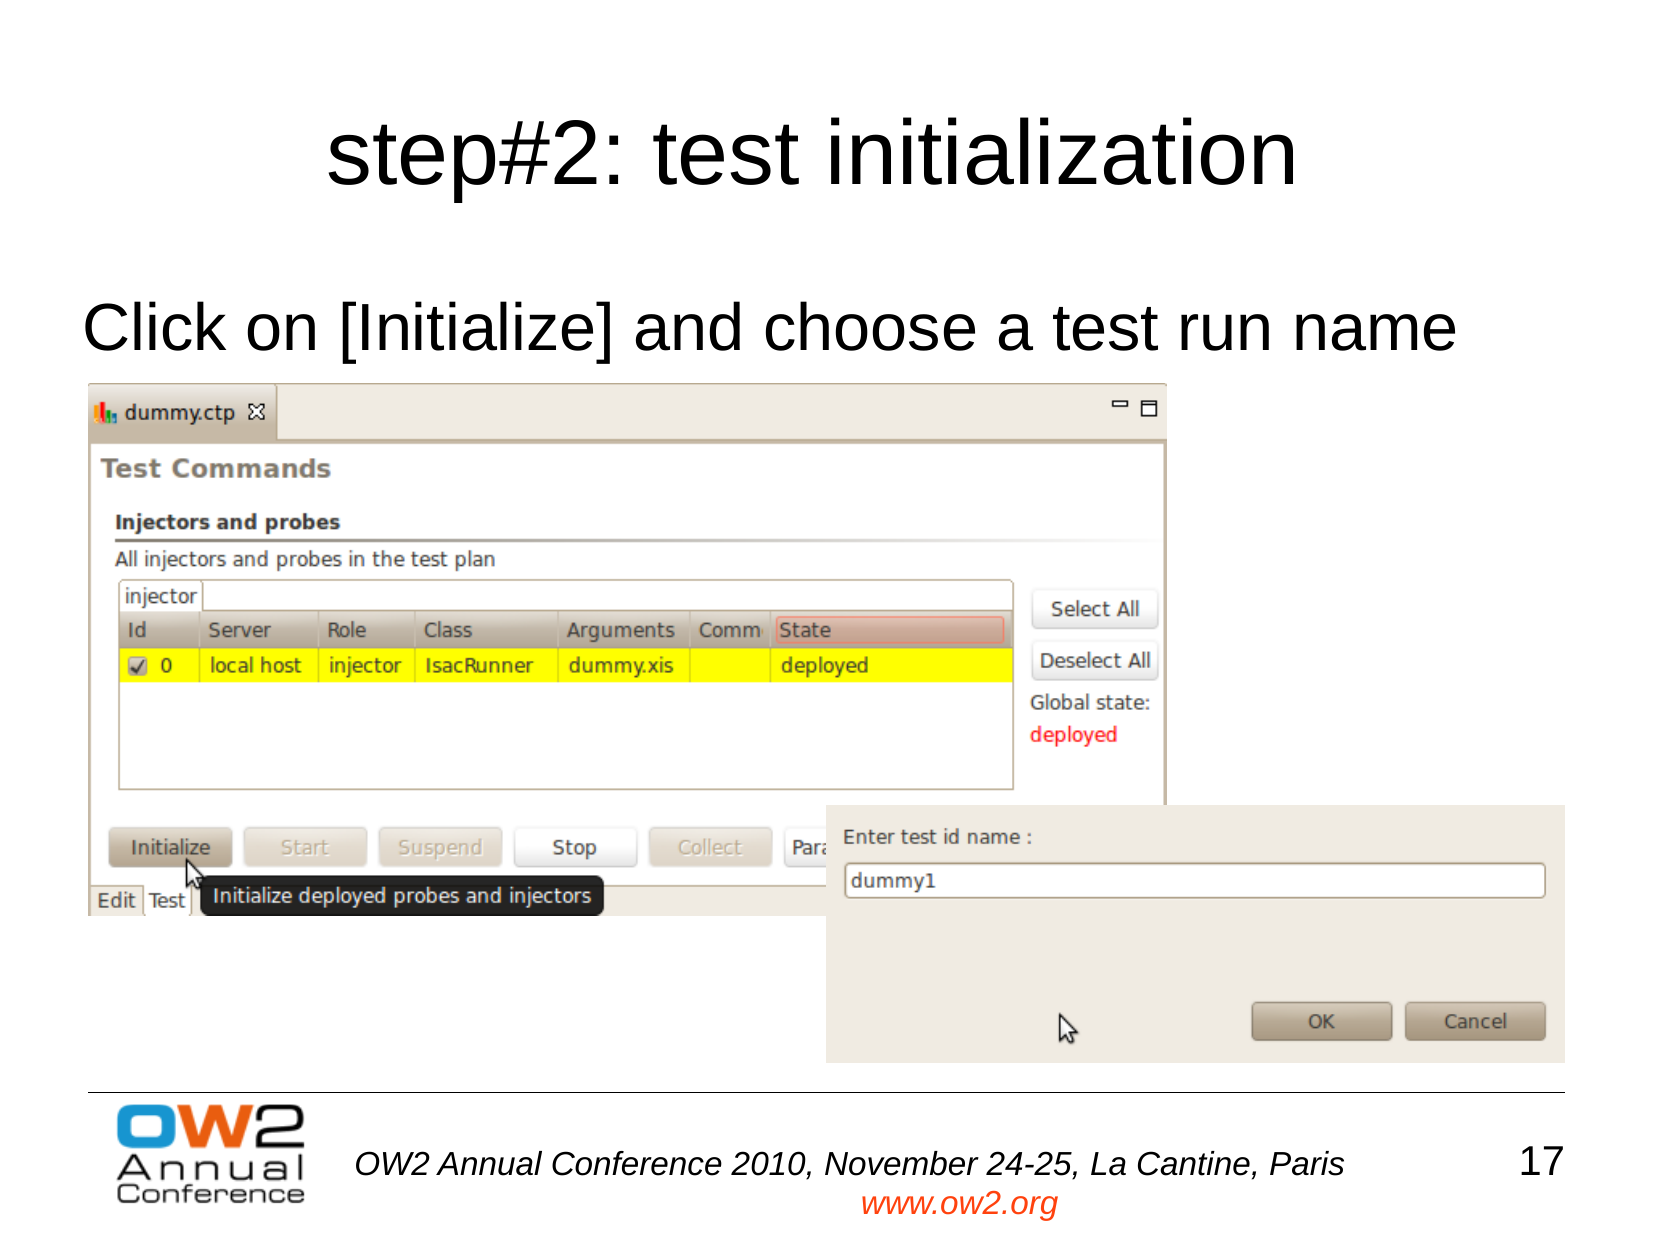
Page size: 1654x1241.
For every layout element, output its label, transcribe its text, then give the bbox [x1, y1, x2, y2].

picture [88, 383, 1565, 1063]
picture [88, 1109, 333, 1213]
title step#2: test initialization [82, 49, 1571, 257]
list Click on [Initialize] and choose a test run name [82, 290, 1571, 1109]
